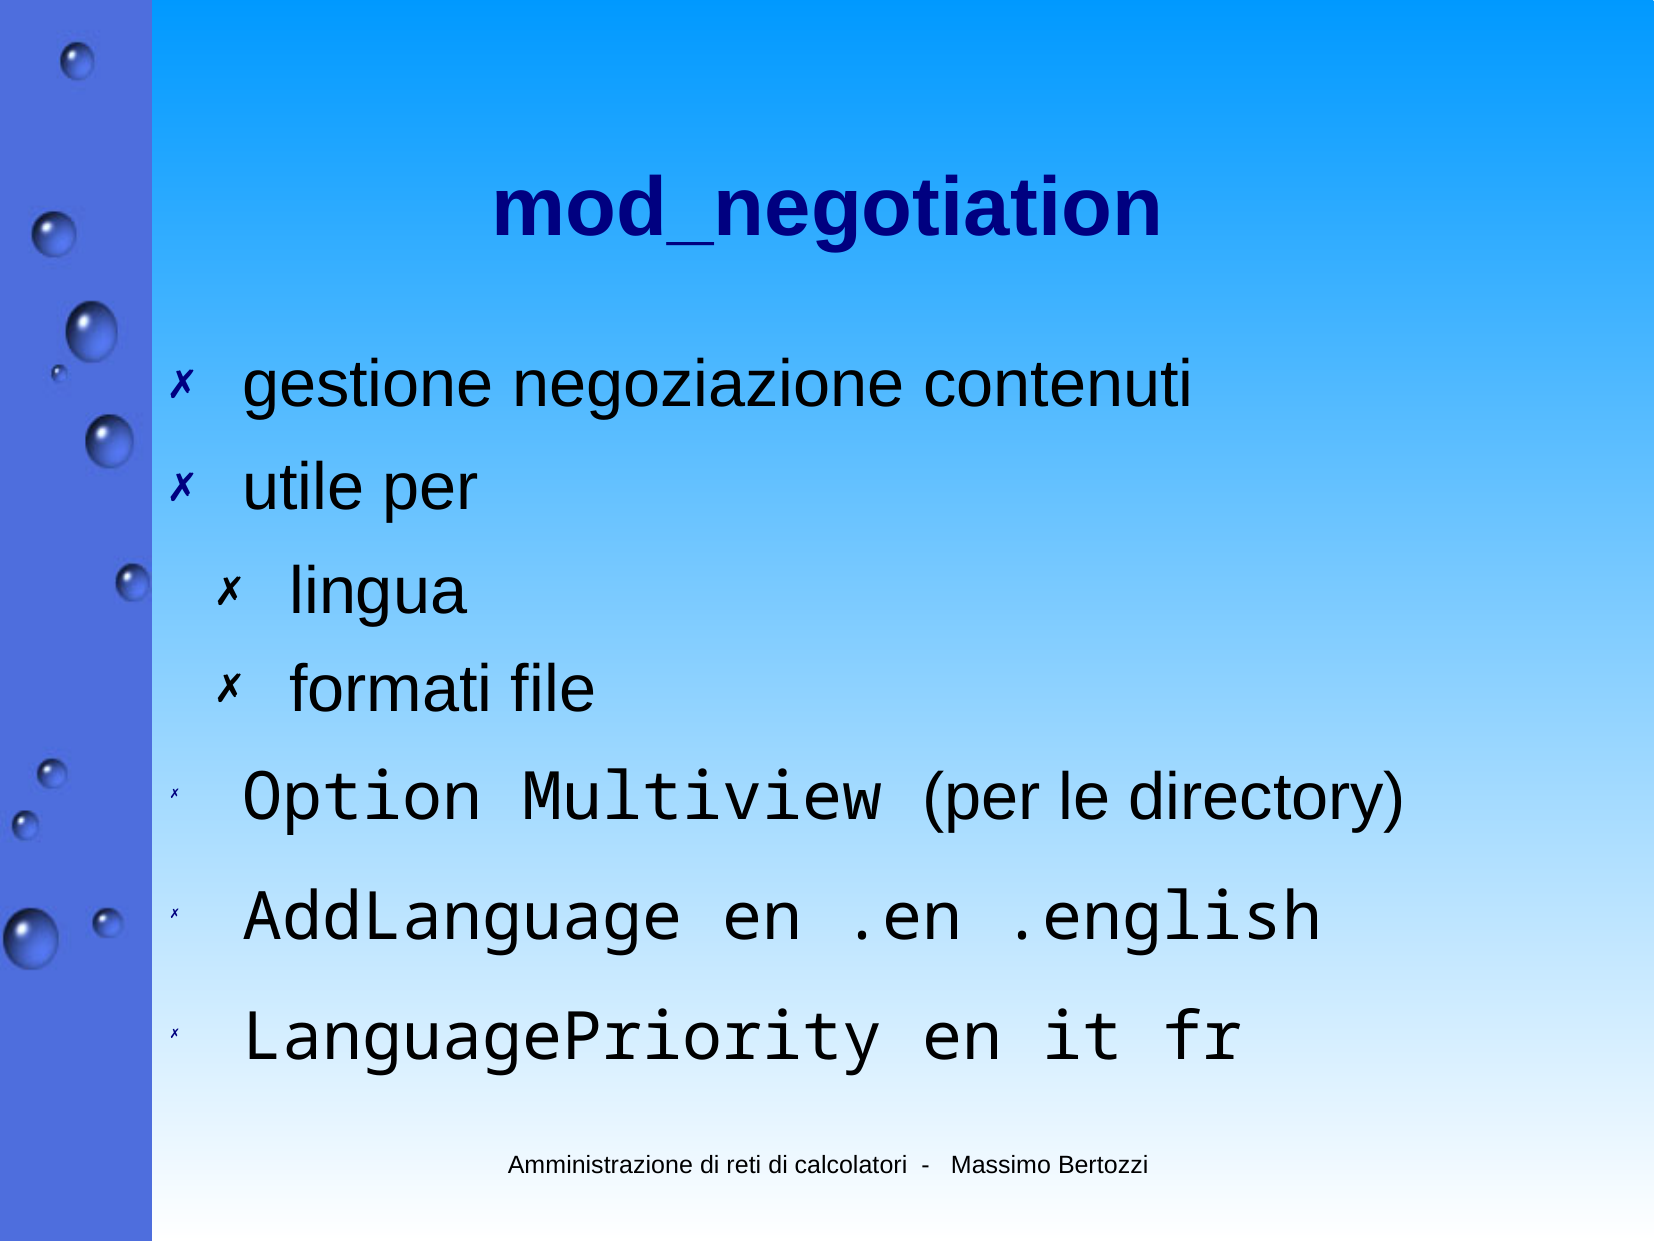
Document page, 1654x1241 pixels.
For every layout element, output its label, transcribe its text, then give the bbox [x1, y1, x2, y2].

list gestione negoziazione contenuti utile per lingua formati file Option Multiview (per le directory) AddLanguage en .en .english LanguagePriority en it fr [159, 346, 1572, 1128]
title mod_negotiation [121, 102, 1534, 311]
picture [0, 0, 152, 1241]
